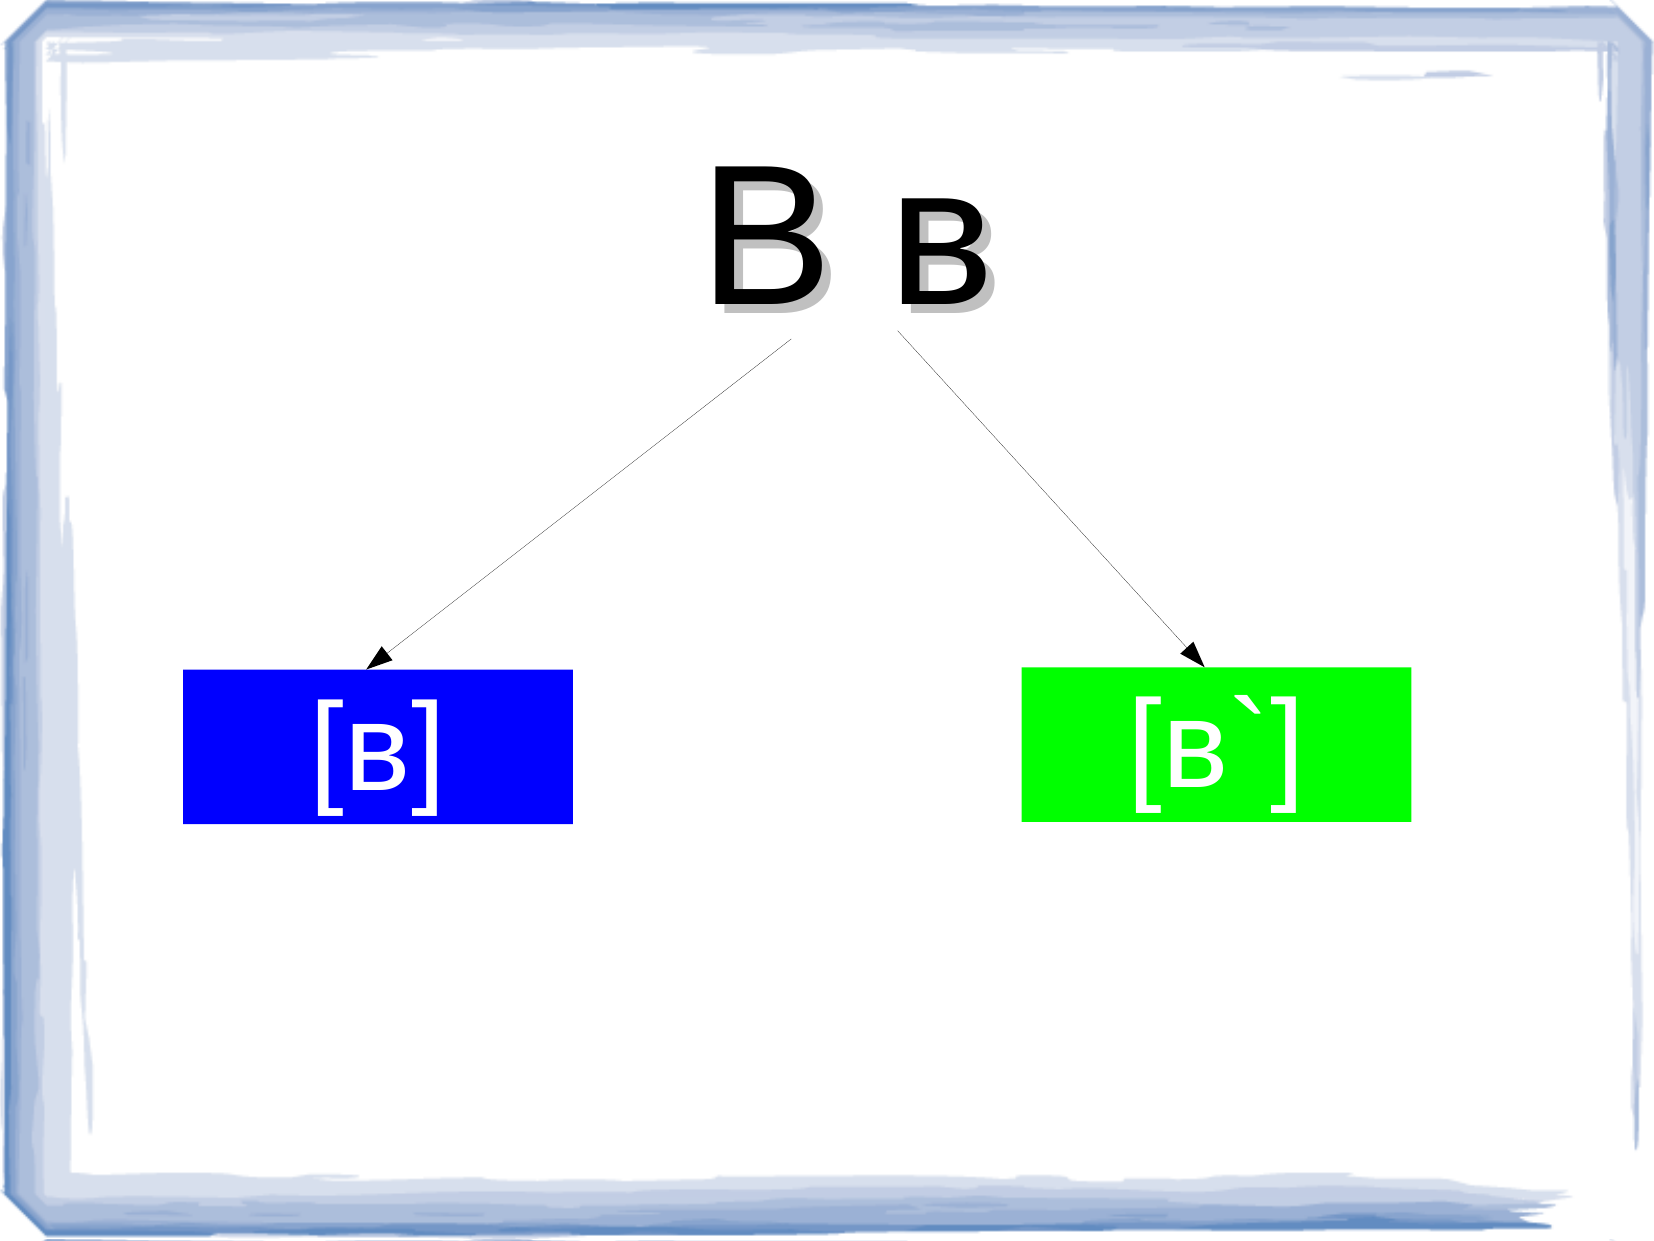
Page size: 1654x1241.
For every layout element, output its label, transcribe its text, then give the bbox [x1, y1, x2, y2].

text_box [в] [183, 669, 573, 825]
text_box В в [685, 115, 1010, 355]
picture [0, 0, 1654, 1241]
text_box [в`] [1021, 667, 1412, 822]
